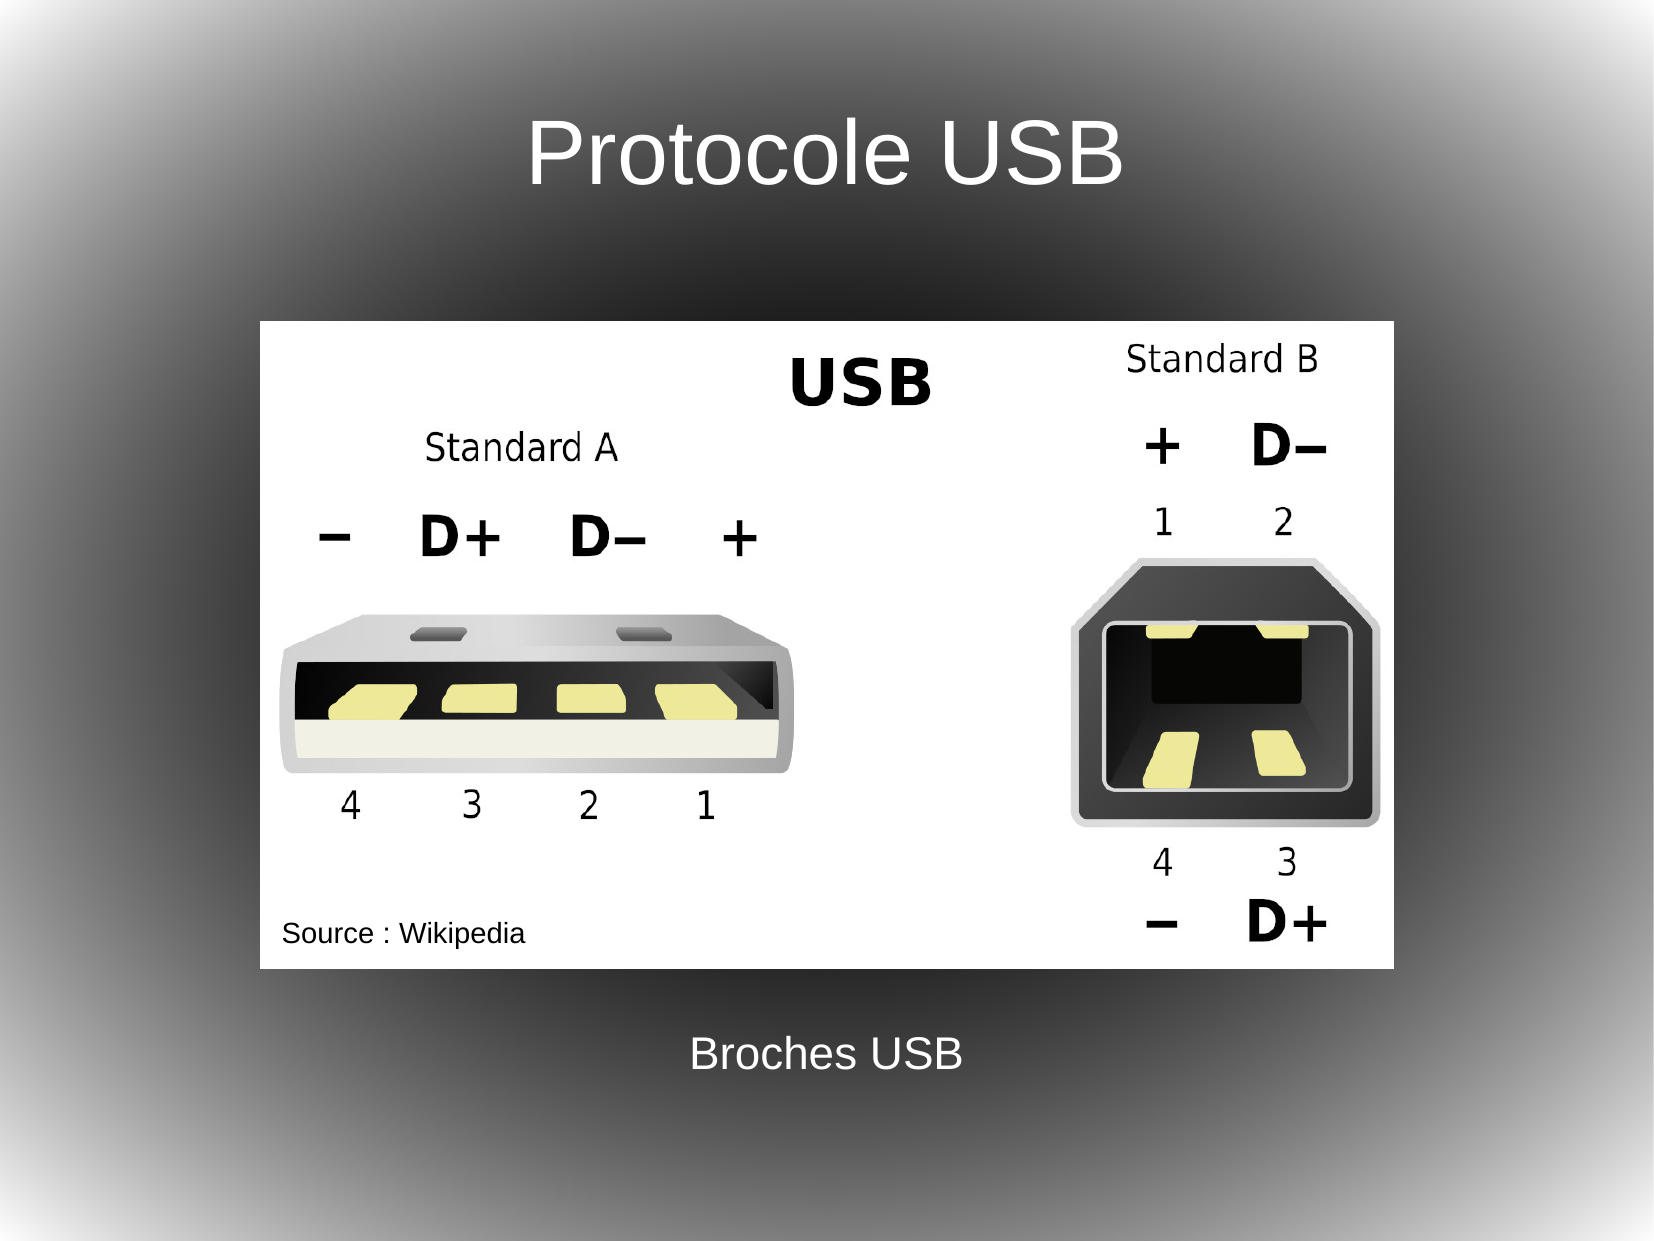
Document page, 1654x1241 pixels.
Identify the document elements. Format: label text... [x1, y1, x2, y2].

text_box Source : Wikipedia [266, 909, 567, 958]
title Protocole USB [82, 49, 1571, 257]
picture [0, 0, 1654, 1241]
text_box Broches USB [674, 1020, 980, 1087]
